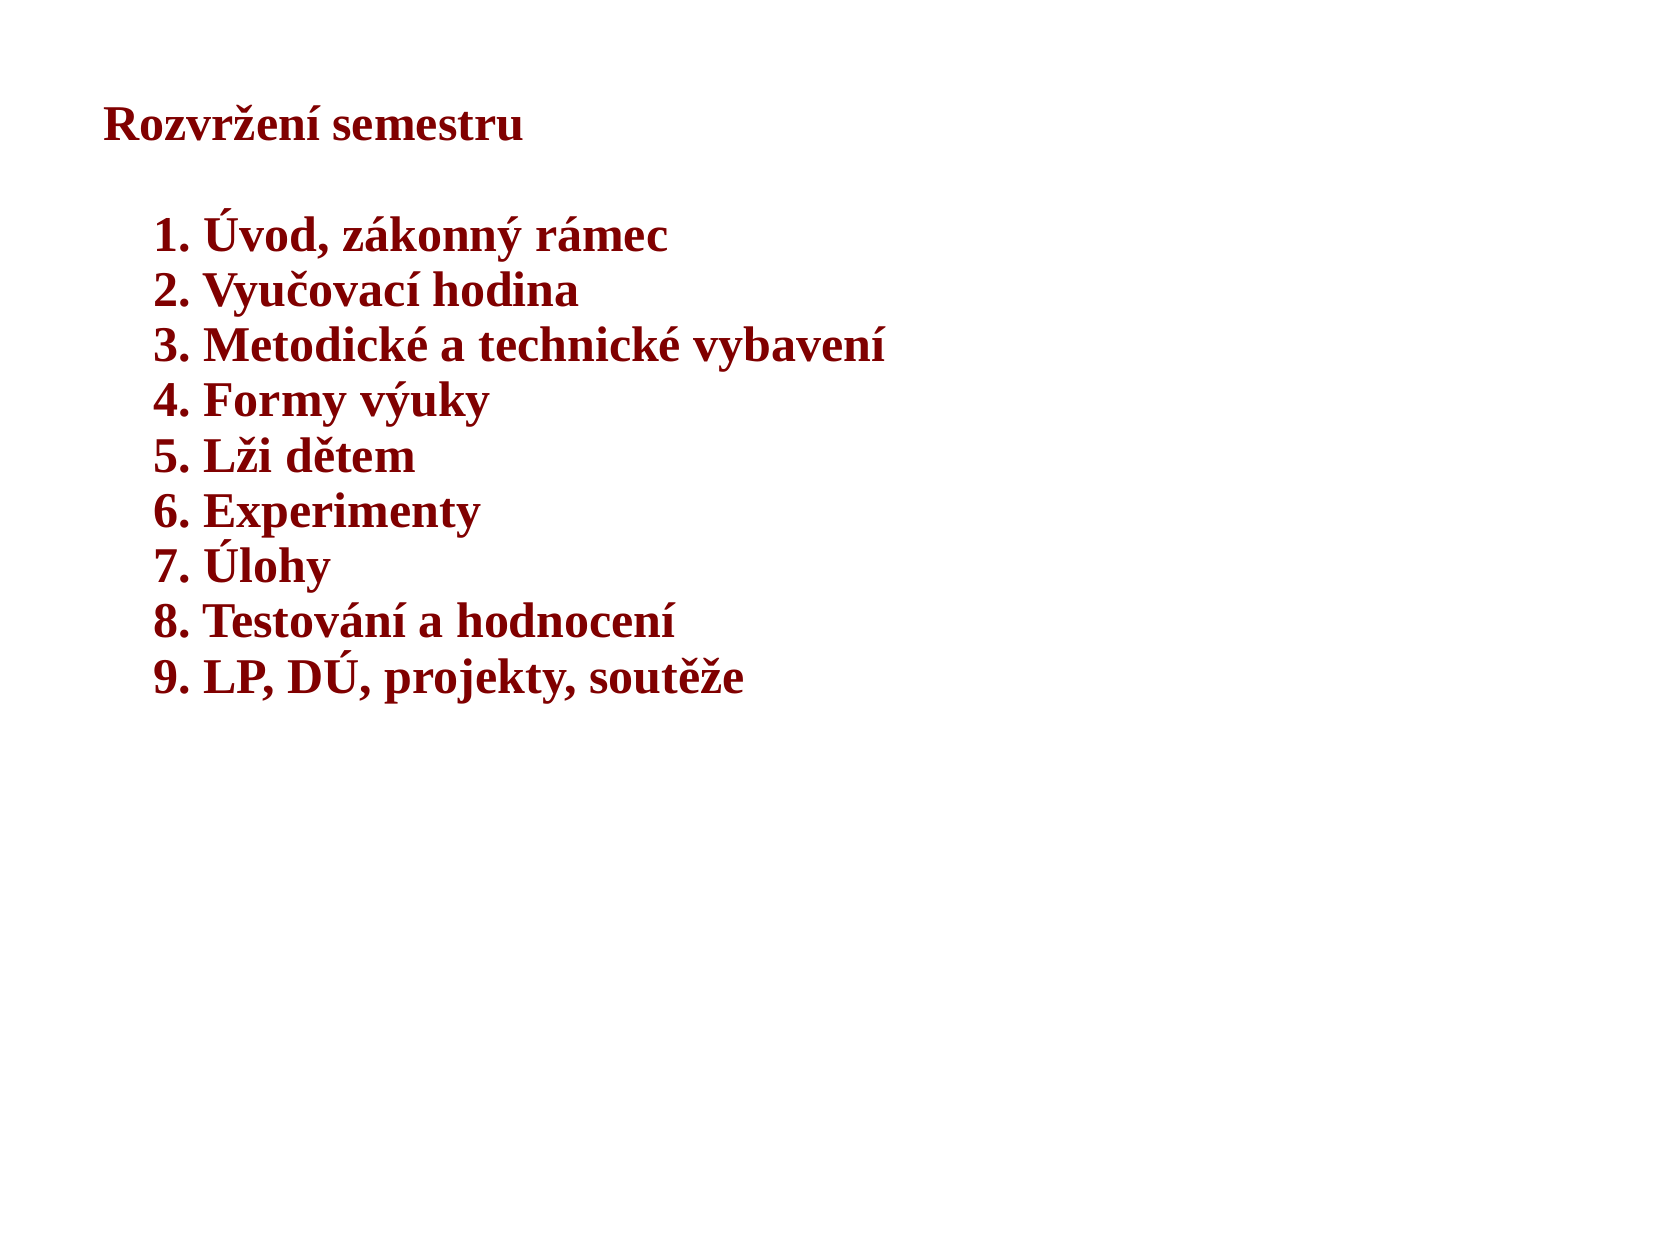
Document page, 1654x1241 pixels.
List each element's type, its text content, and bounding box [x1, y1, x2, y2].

text_box Rozvržení semestru 1. Úvod, zákonný rámec 2. Vyučovací hodina 3. Metodické a technické vybavení 4. Formy výuky 5. Lži dětem 6. Experimenty 7. Úlohy 8. Testování a hodnocení 9. LP, DÚ, projekty, soutěže [88, 88, 902, 895]
